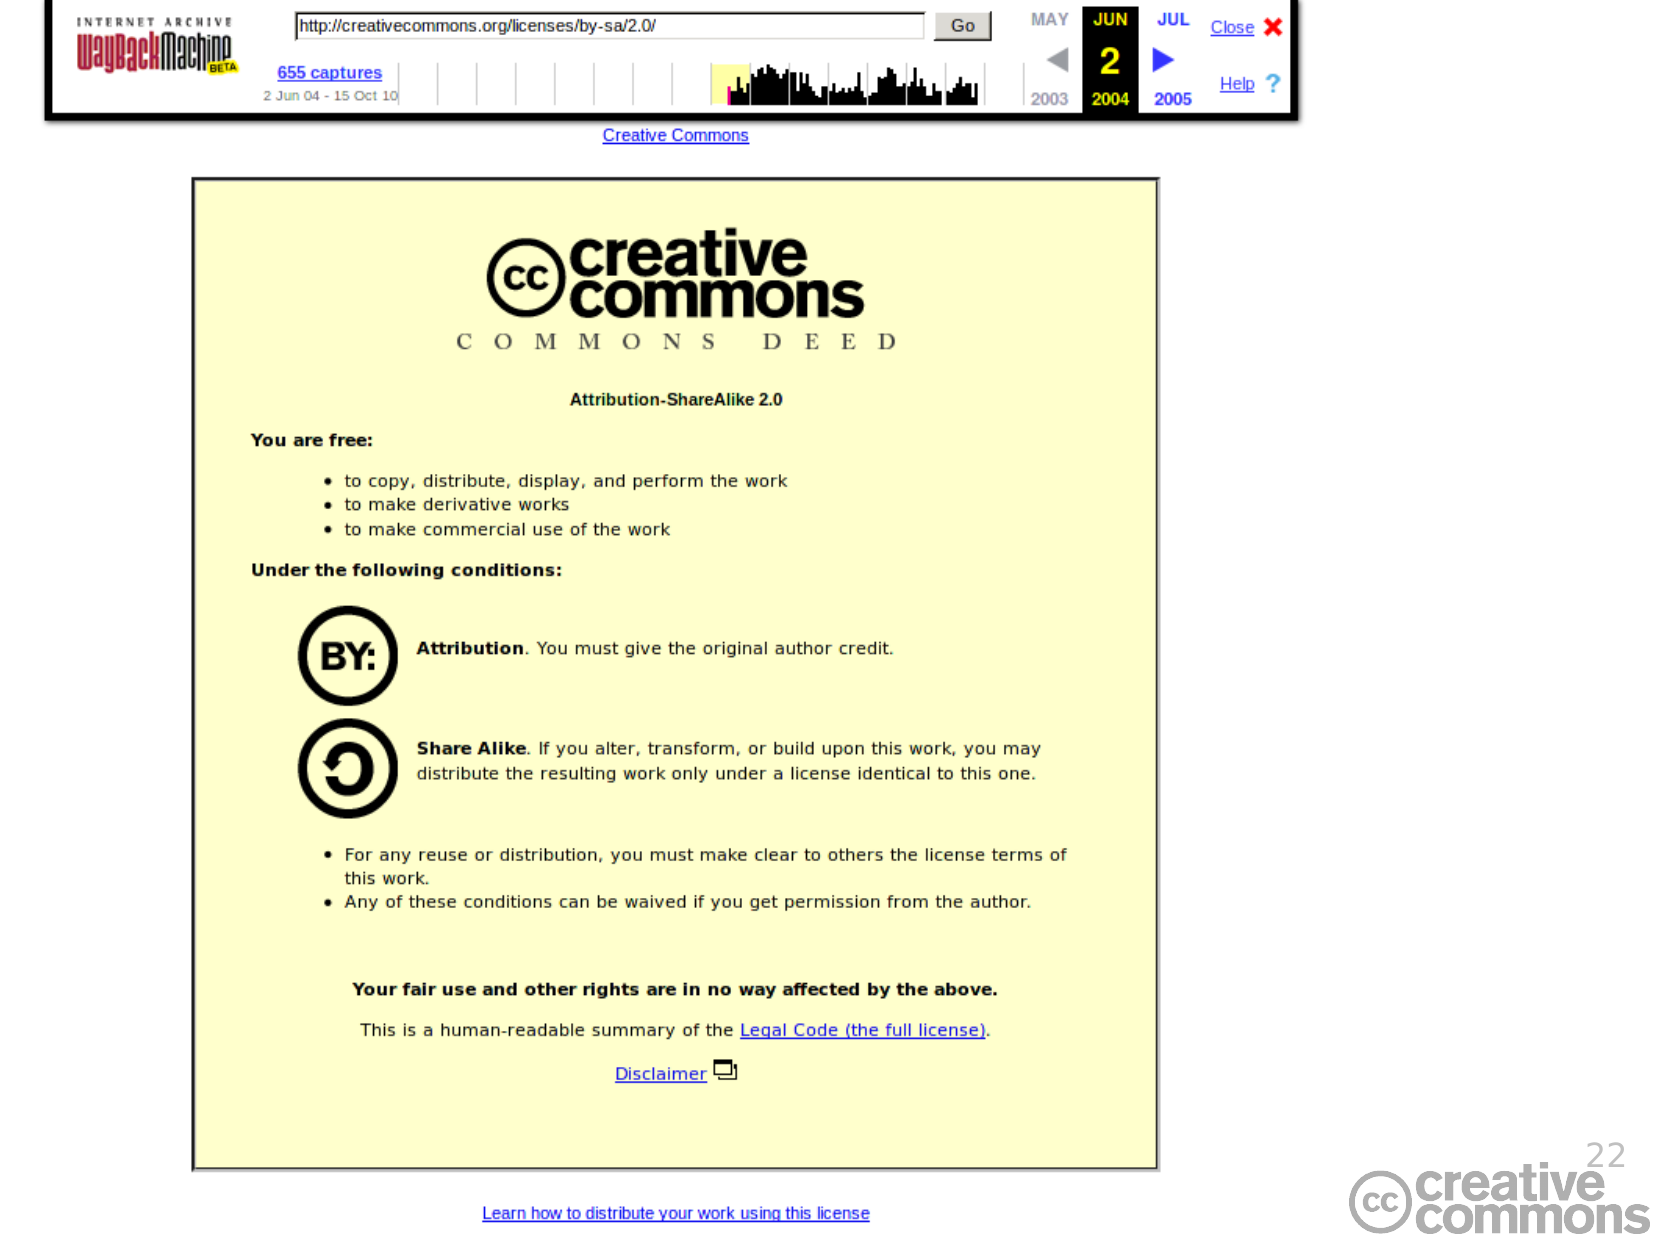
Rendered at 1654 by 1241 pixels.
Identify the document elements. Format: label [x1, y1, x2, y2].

picture [37, 0, 1314, 1224]
picture [1349, 1162, 1650, 1234]
